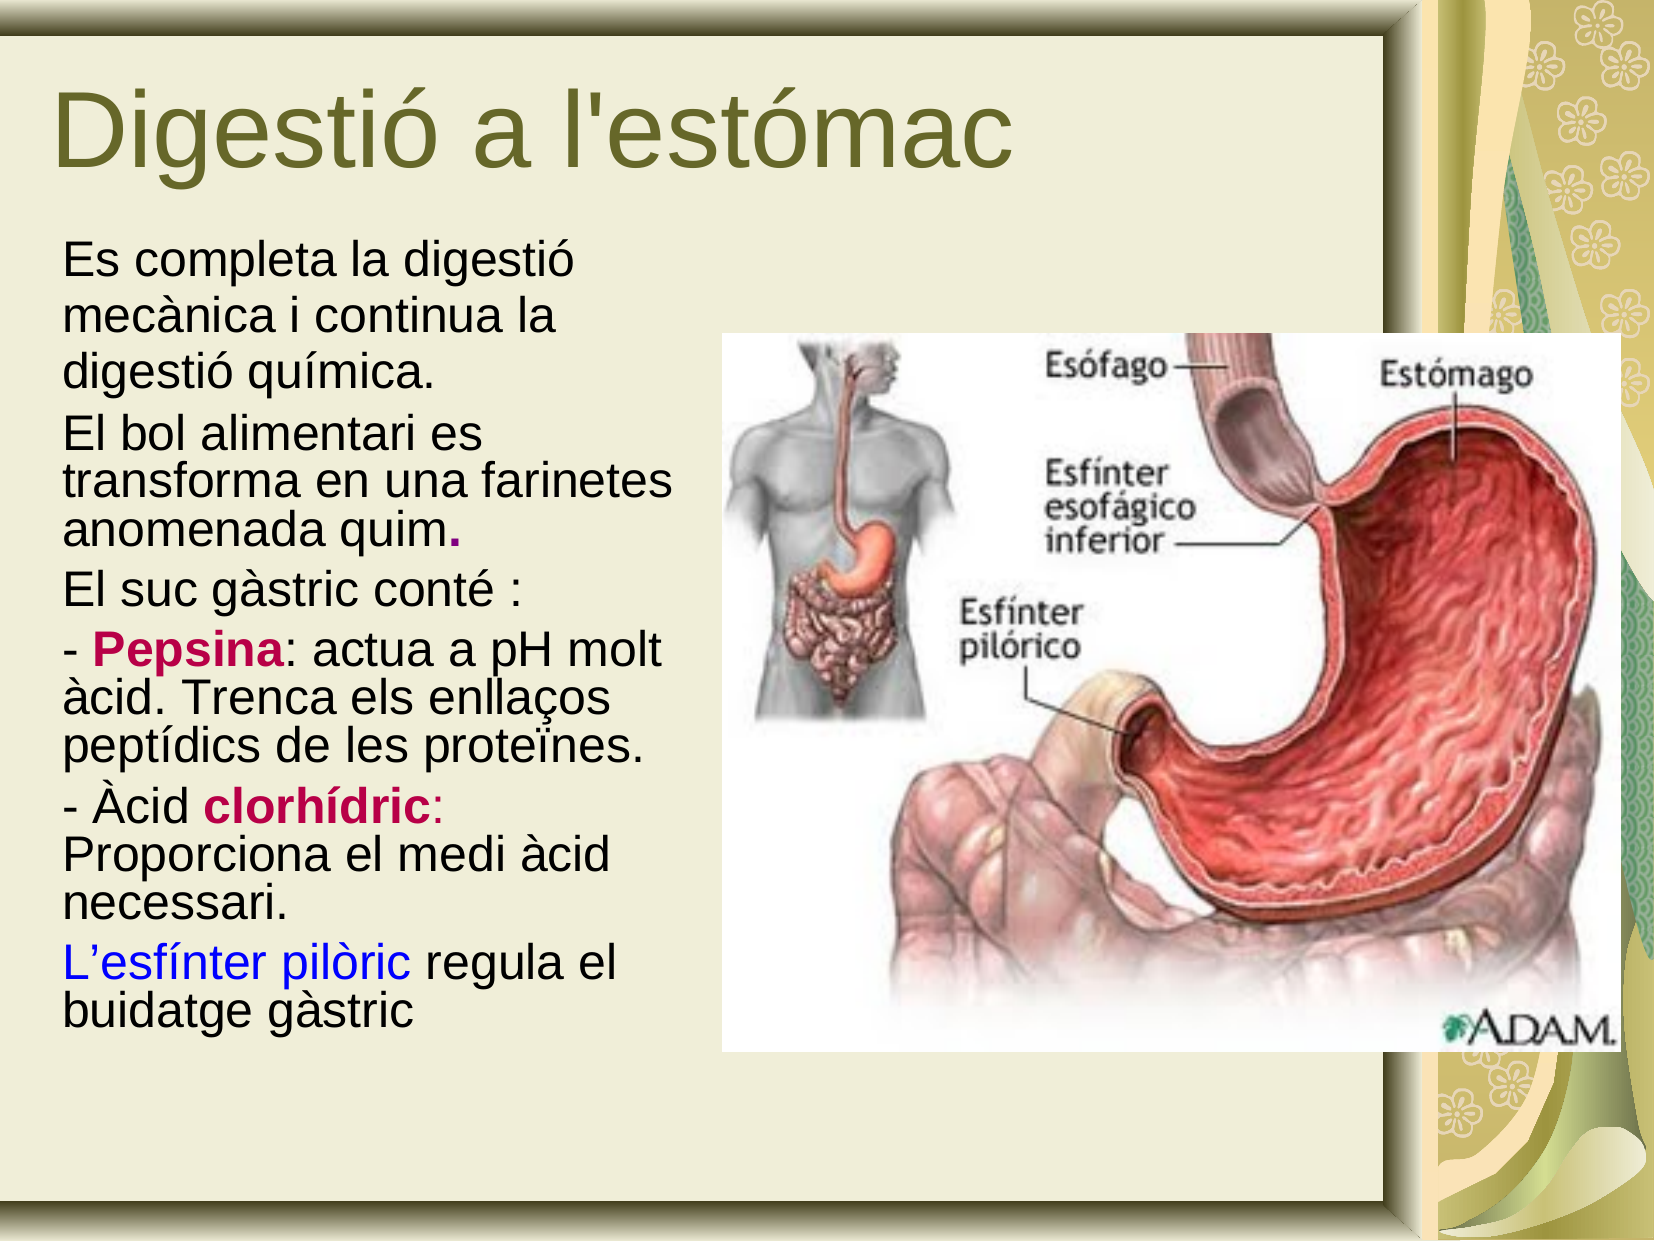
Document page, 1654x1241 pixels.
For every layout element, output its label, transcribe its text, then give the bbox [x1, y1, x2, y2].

text_box Digestió a l'estómac [35, 41, 1485, 207]
text_box Es completa la digestió mecànica i continua la digestió química. El bol alimentari es transforma en una farinetes anomenada quim. El suc gàstric conté : - Pepsina: actua a pH molt àcid. Trenca els enllaços peptídics de les proteïnes. - Àcid clorhídric: Proporciona el medi àcid necessari. L’esfínter pilòric regula el buidatge gàstric [47, 224, 697, 1182]
picture [722, 156, 1654, 1052]
